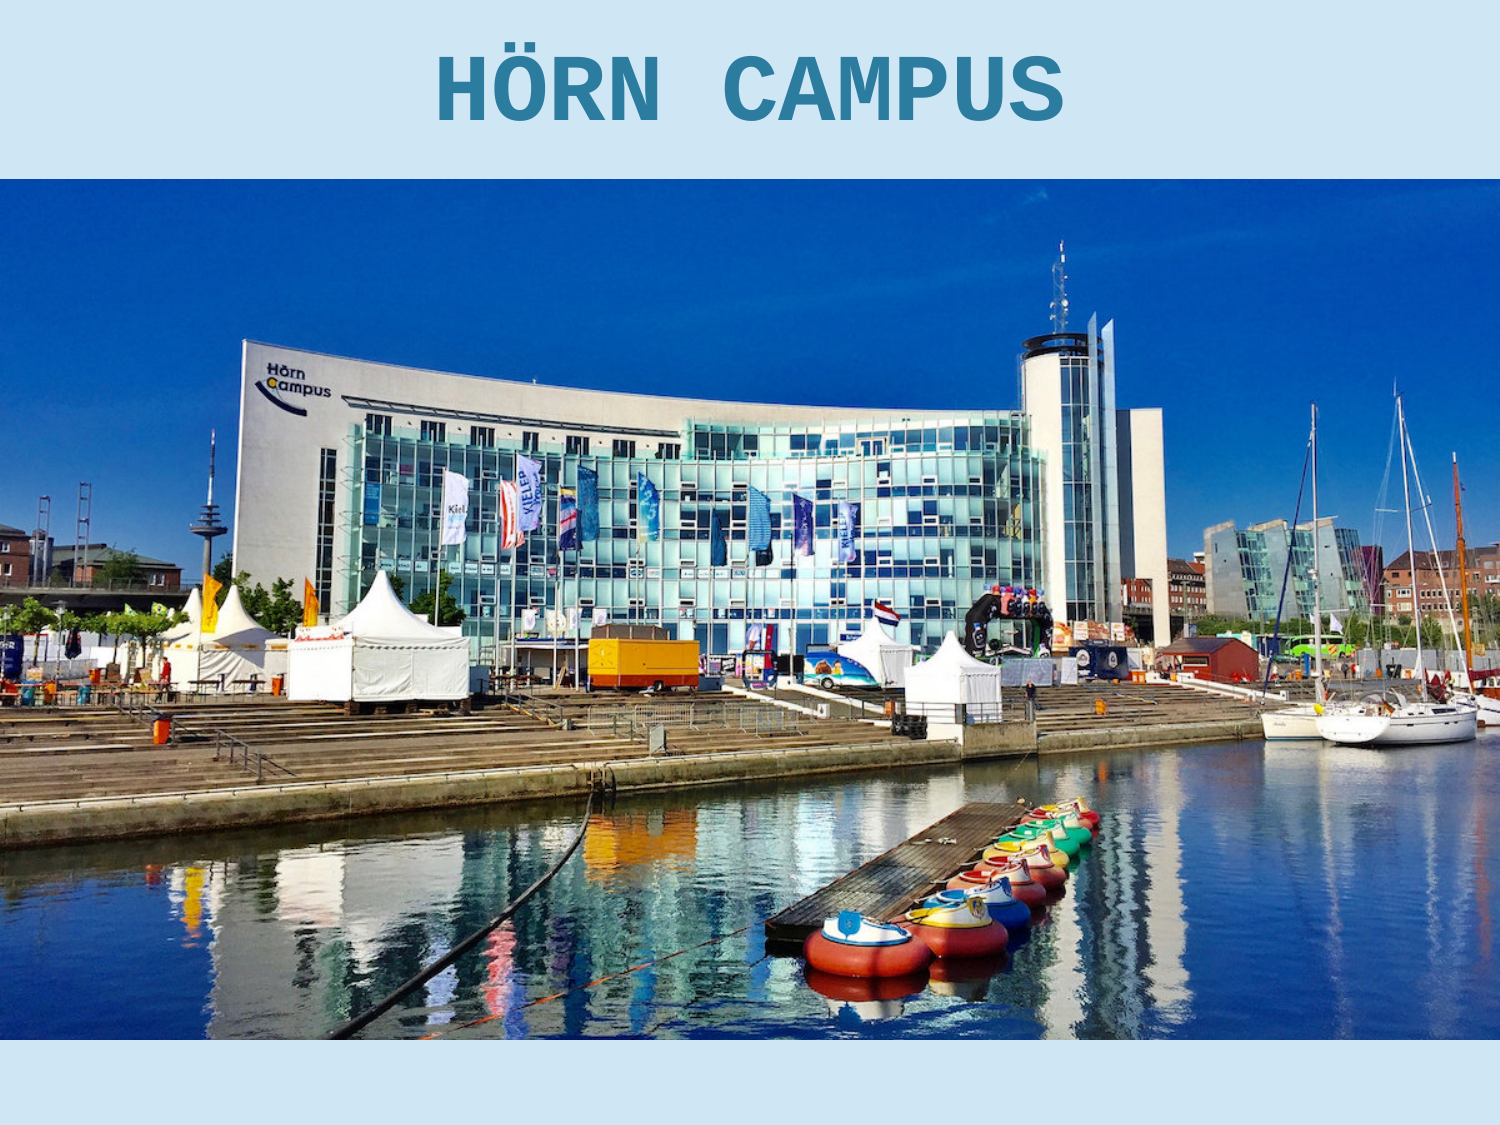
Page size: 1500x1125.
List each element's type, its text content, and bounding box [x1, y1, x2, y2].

picture [0, 179, 1500, 1040]
title HÖRN CAMPUS [90, 17, 1410, 146]
